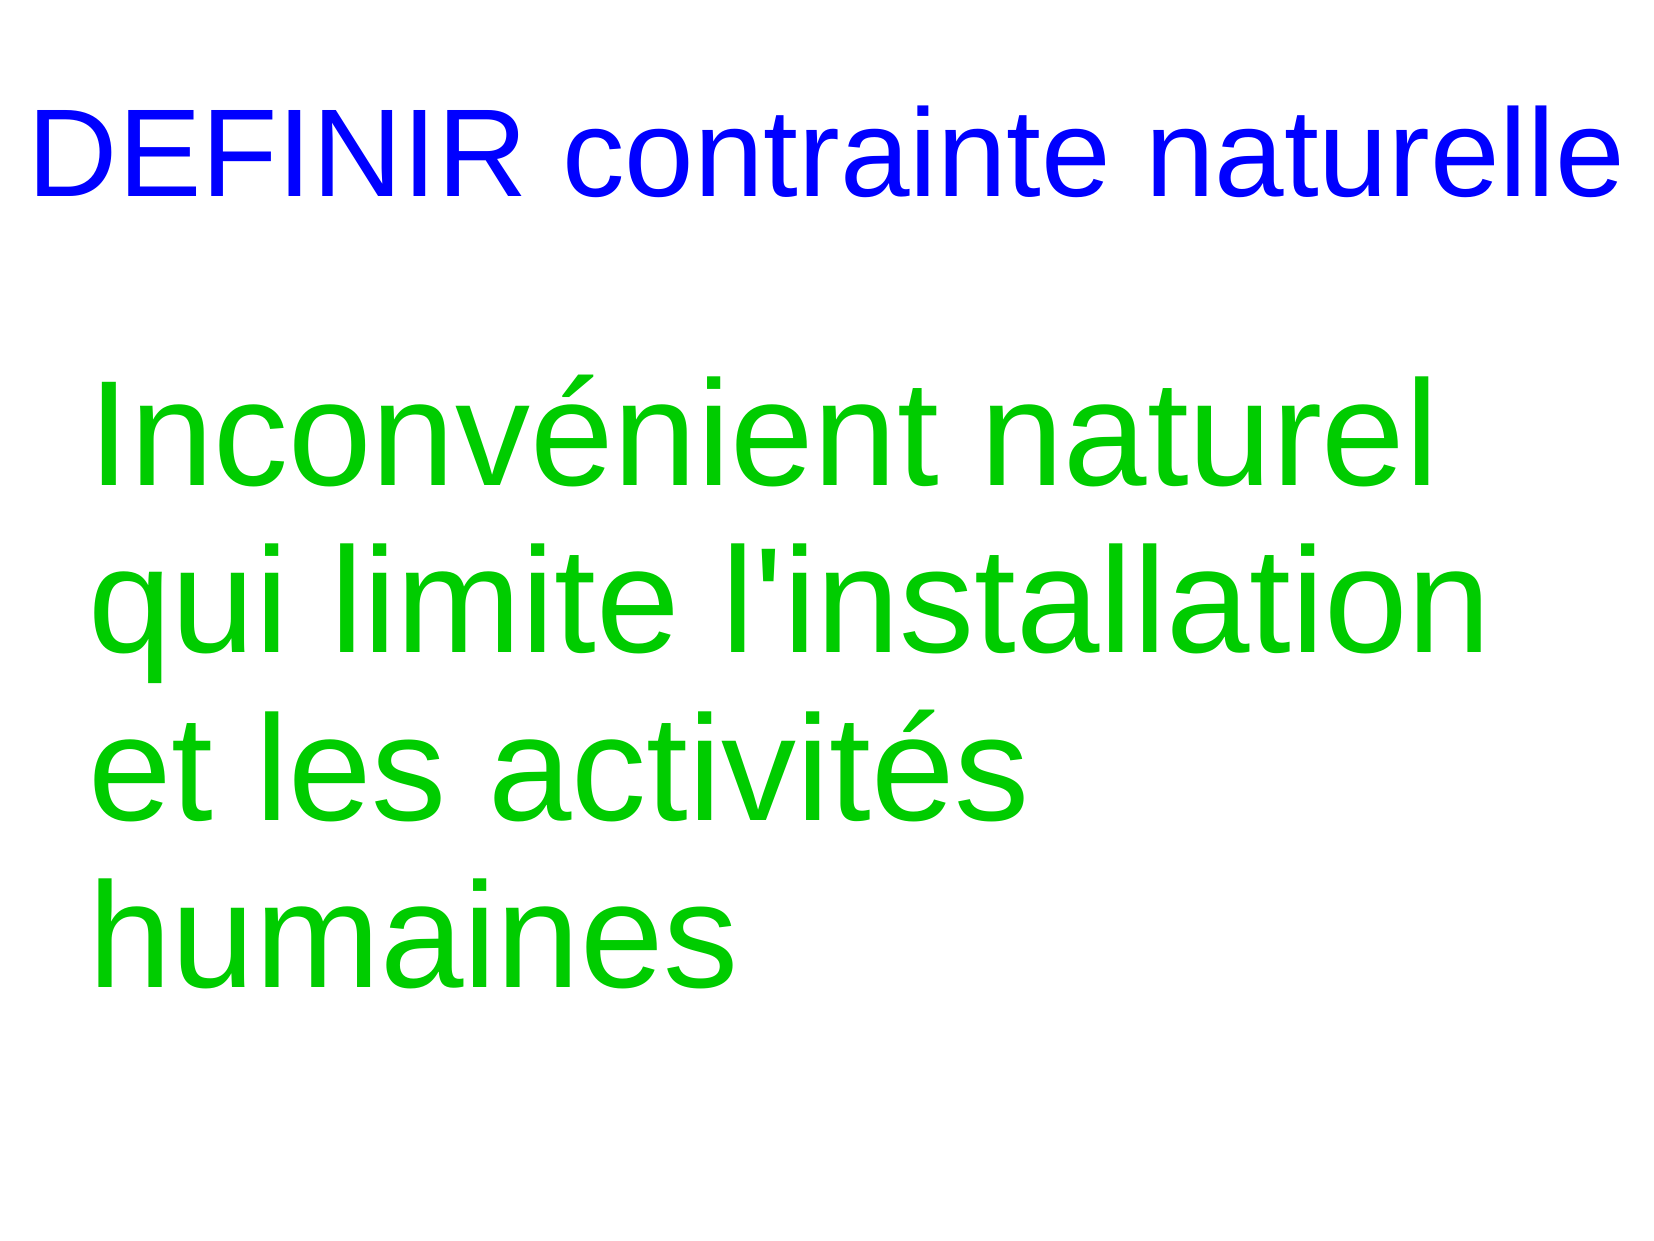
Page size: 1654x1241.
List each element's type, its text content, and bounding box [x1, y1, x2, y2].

title DEFINIR contrainte naturelle [0, 13, 1654, 293]
title Inconvénient naturel qui limite l'installation et les activités humaines [88, 293, 1577, 1104]
